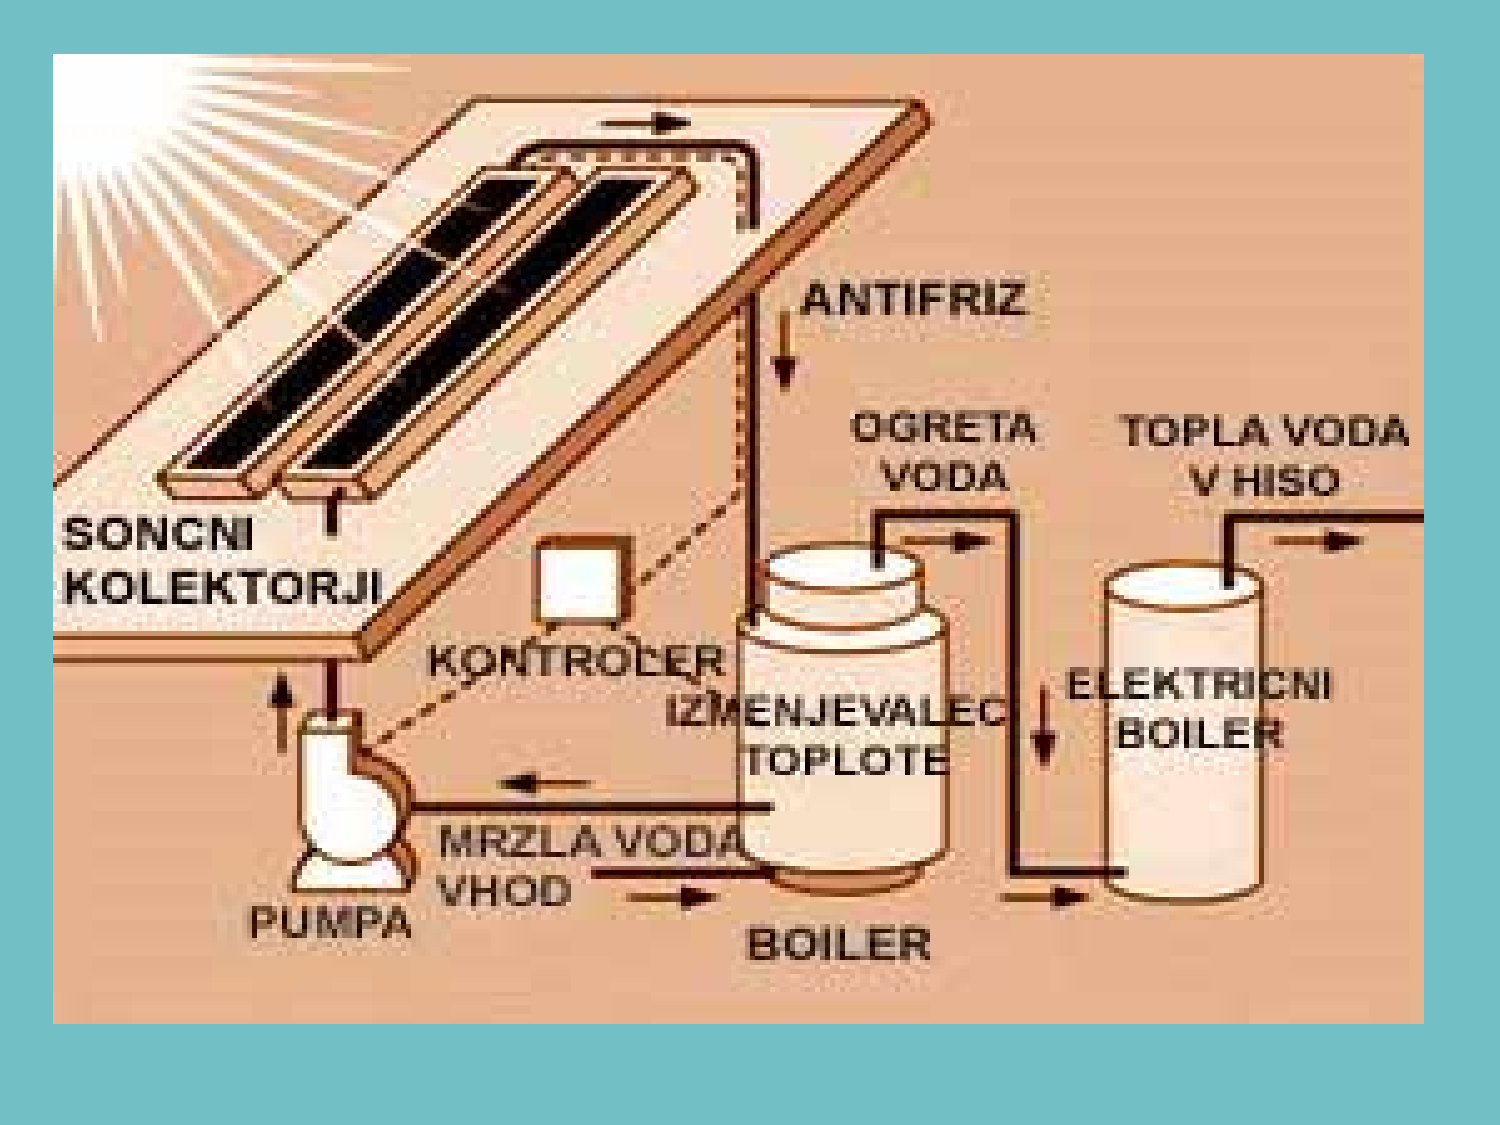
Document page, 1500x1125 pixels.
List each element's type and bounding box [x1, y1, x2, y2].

picture [53, 54, 1424, 1024]
